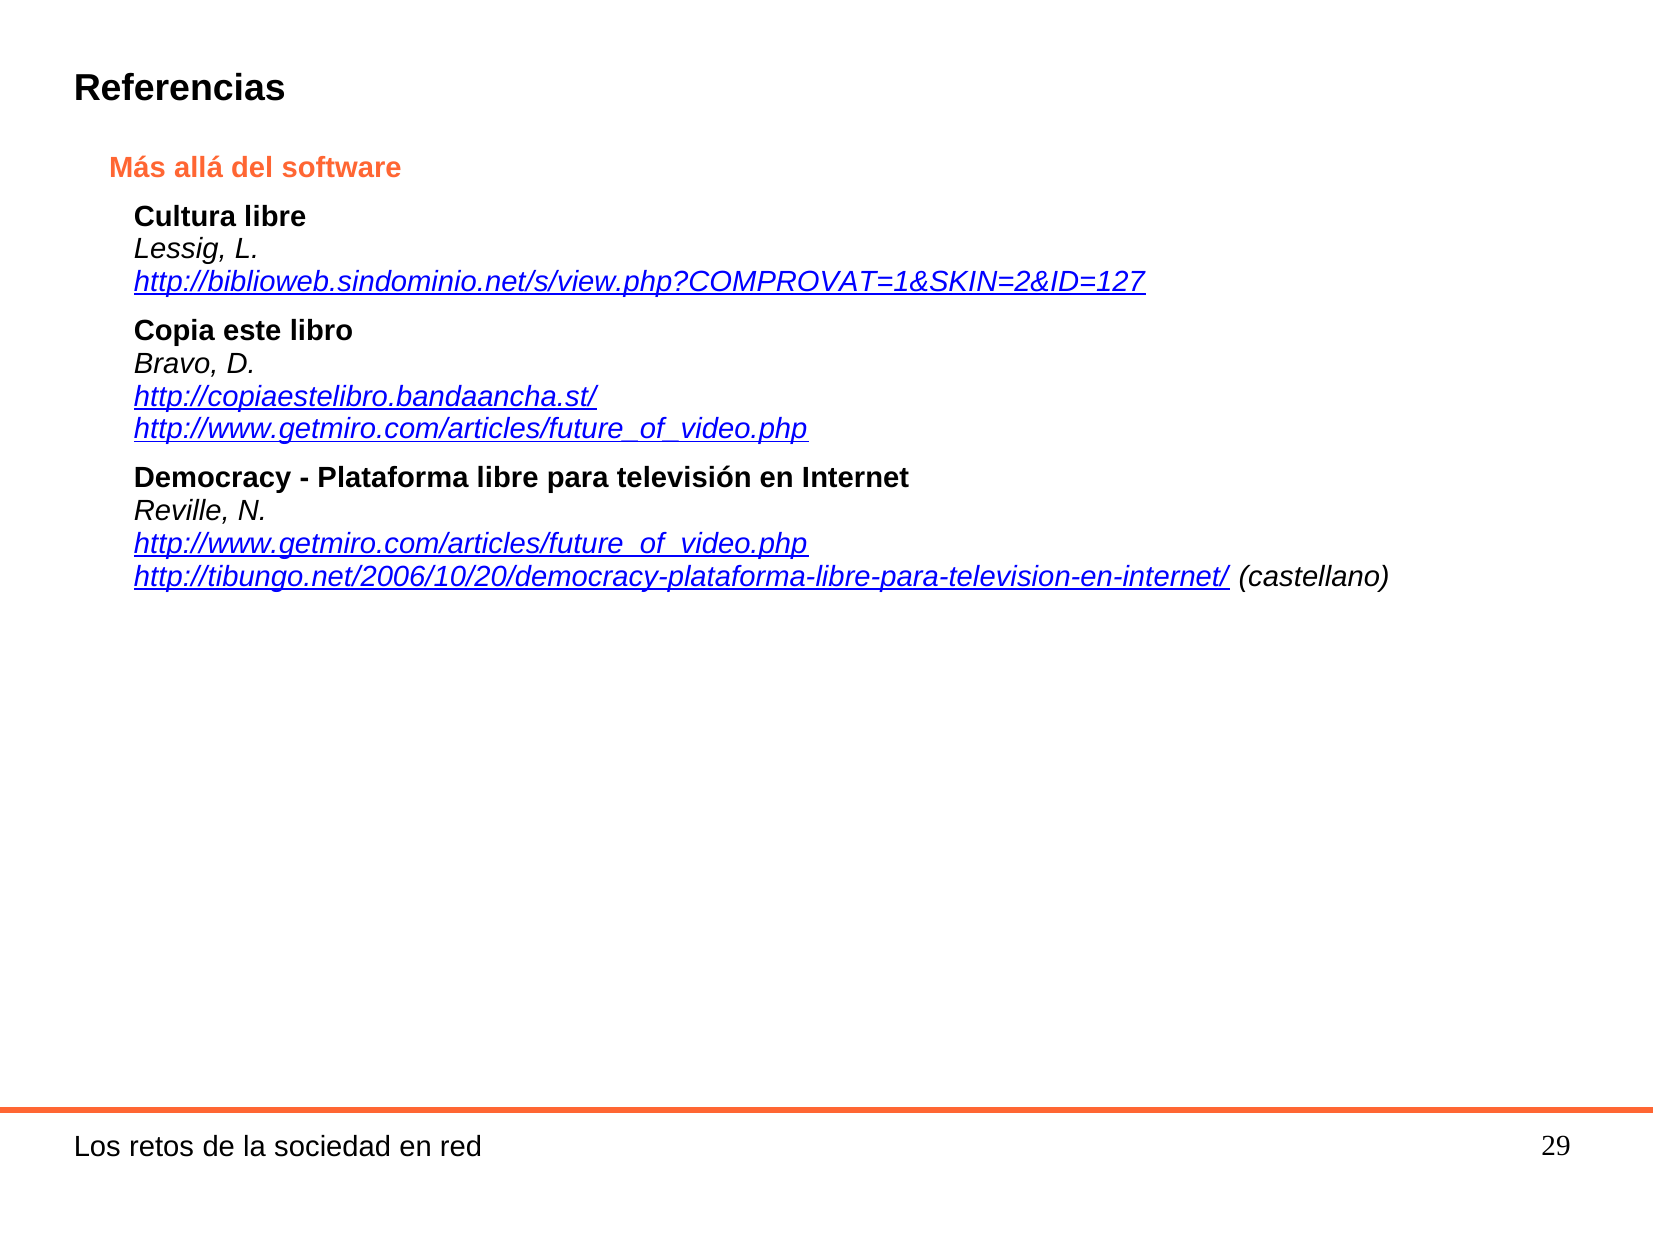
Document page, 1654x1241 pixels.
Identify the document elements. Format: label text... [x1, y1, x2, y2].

text_box Los retos de la sociedad en red [59, 1122, 975, 1172]
text_box Referencias Más allá del software Cultura libre Lessig, L. http://biblioweb.sindominio.net/s/view.php?COMPROVAT=1&SKIN=2&ID=127 Copia este libro Bravo, D. http://copiaestelibro.bandaancha.st/ http://www.getmiro.com/articles/future_of_video.php Democracy - Plataforma libre para televisión en Internet Reville, N. http://www.getmiro.com/articles/future_of_video.php http://tibungo.net/2006/10/20/democracy-plataforma-libre-para-television-en-internet/ (castellano) [59, 59, 1625, 658]
